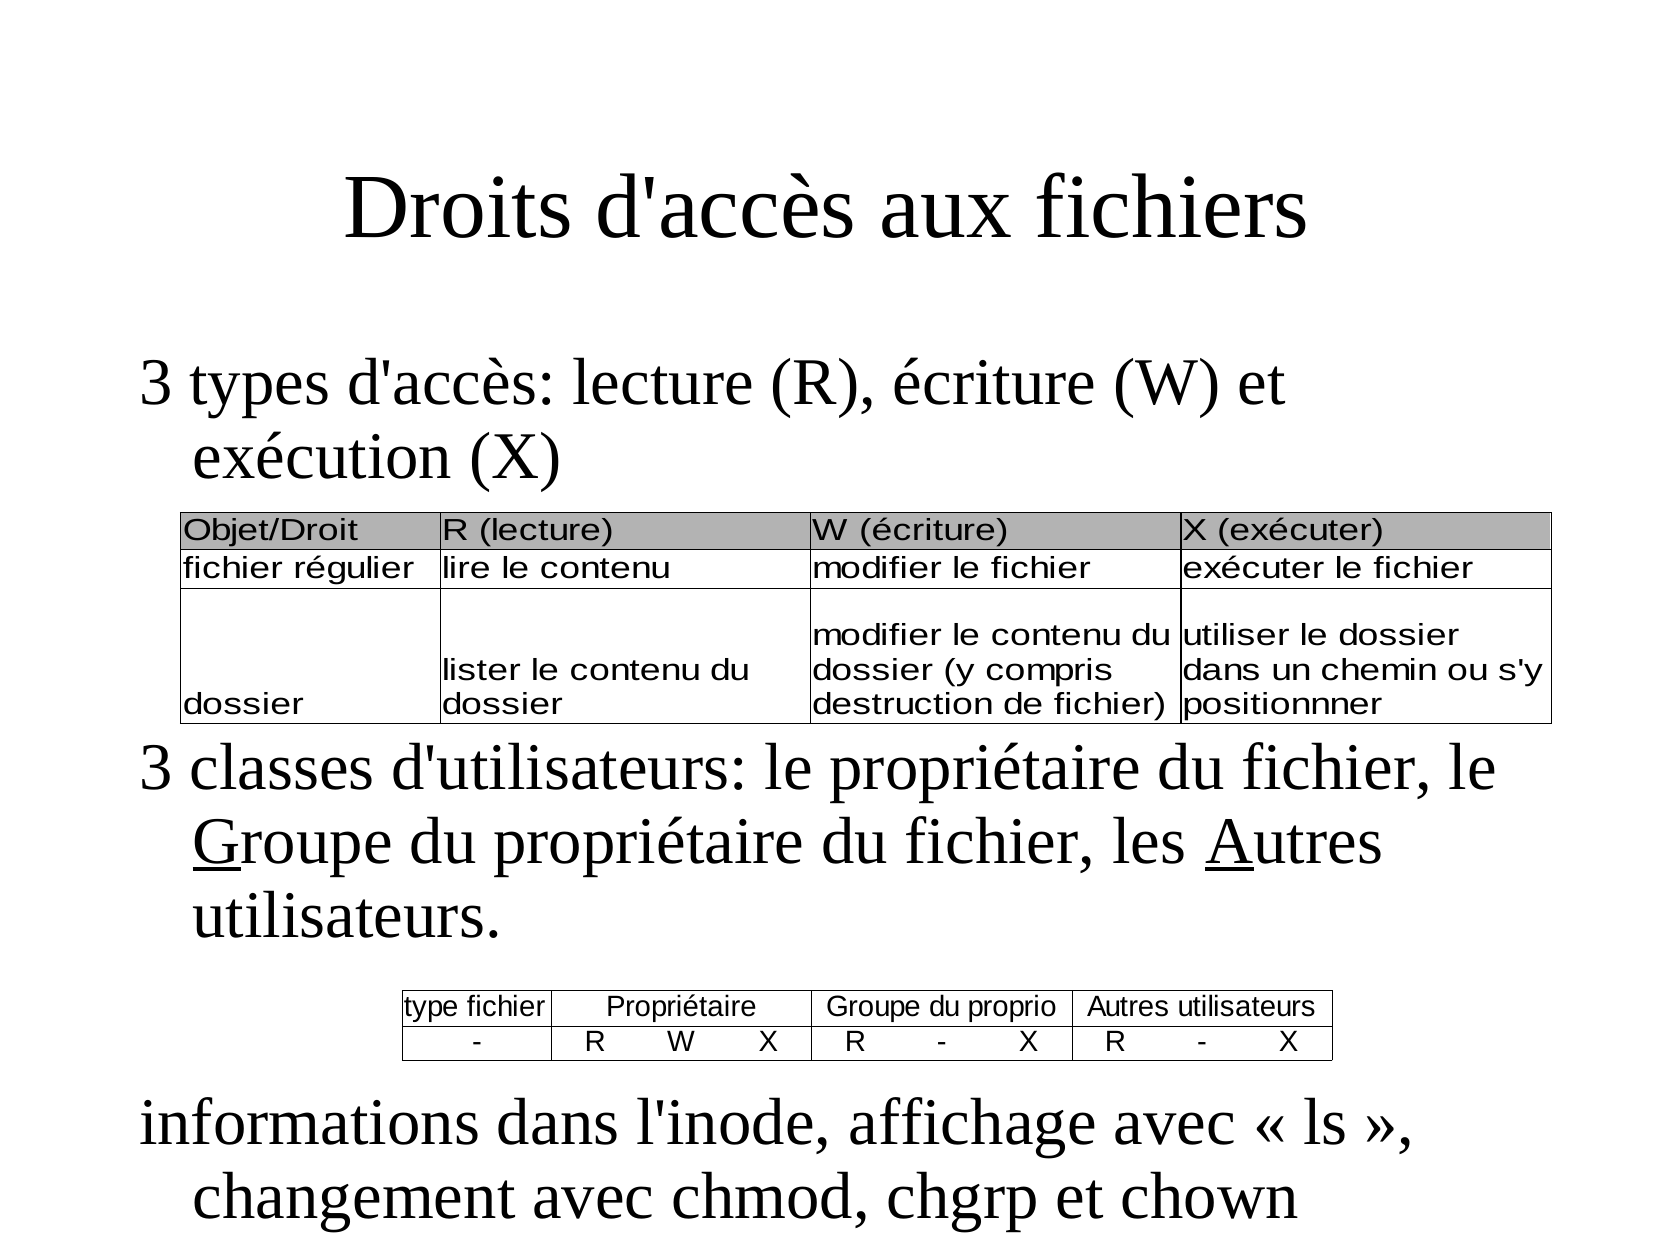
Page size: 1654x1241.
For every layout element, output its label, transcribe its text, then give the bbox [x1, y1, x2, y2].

chart [178, 510, 1553, 726]
list 3 types d'accès: lecture (R), écriture (W) et exécution (X) 3 classes d'utilisateurs: le propriétaire du fichier, le Groupe du propriétaire du fichier, les Autres utilisateurs. informations dans l'inode, affichage avec « ls », changement avec chmod, chgrp et chown [121, 344, 1534, 1234]
title Droits d'accès aux fichiers [121, 102, 1534, 311]
chart [400, 988, 1334, 1062]
